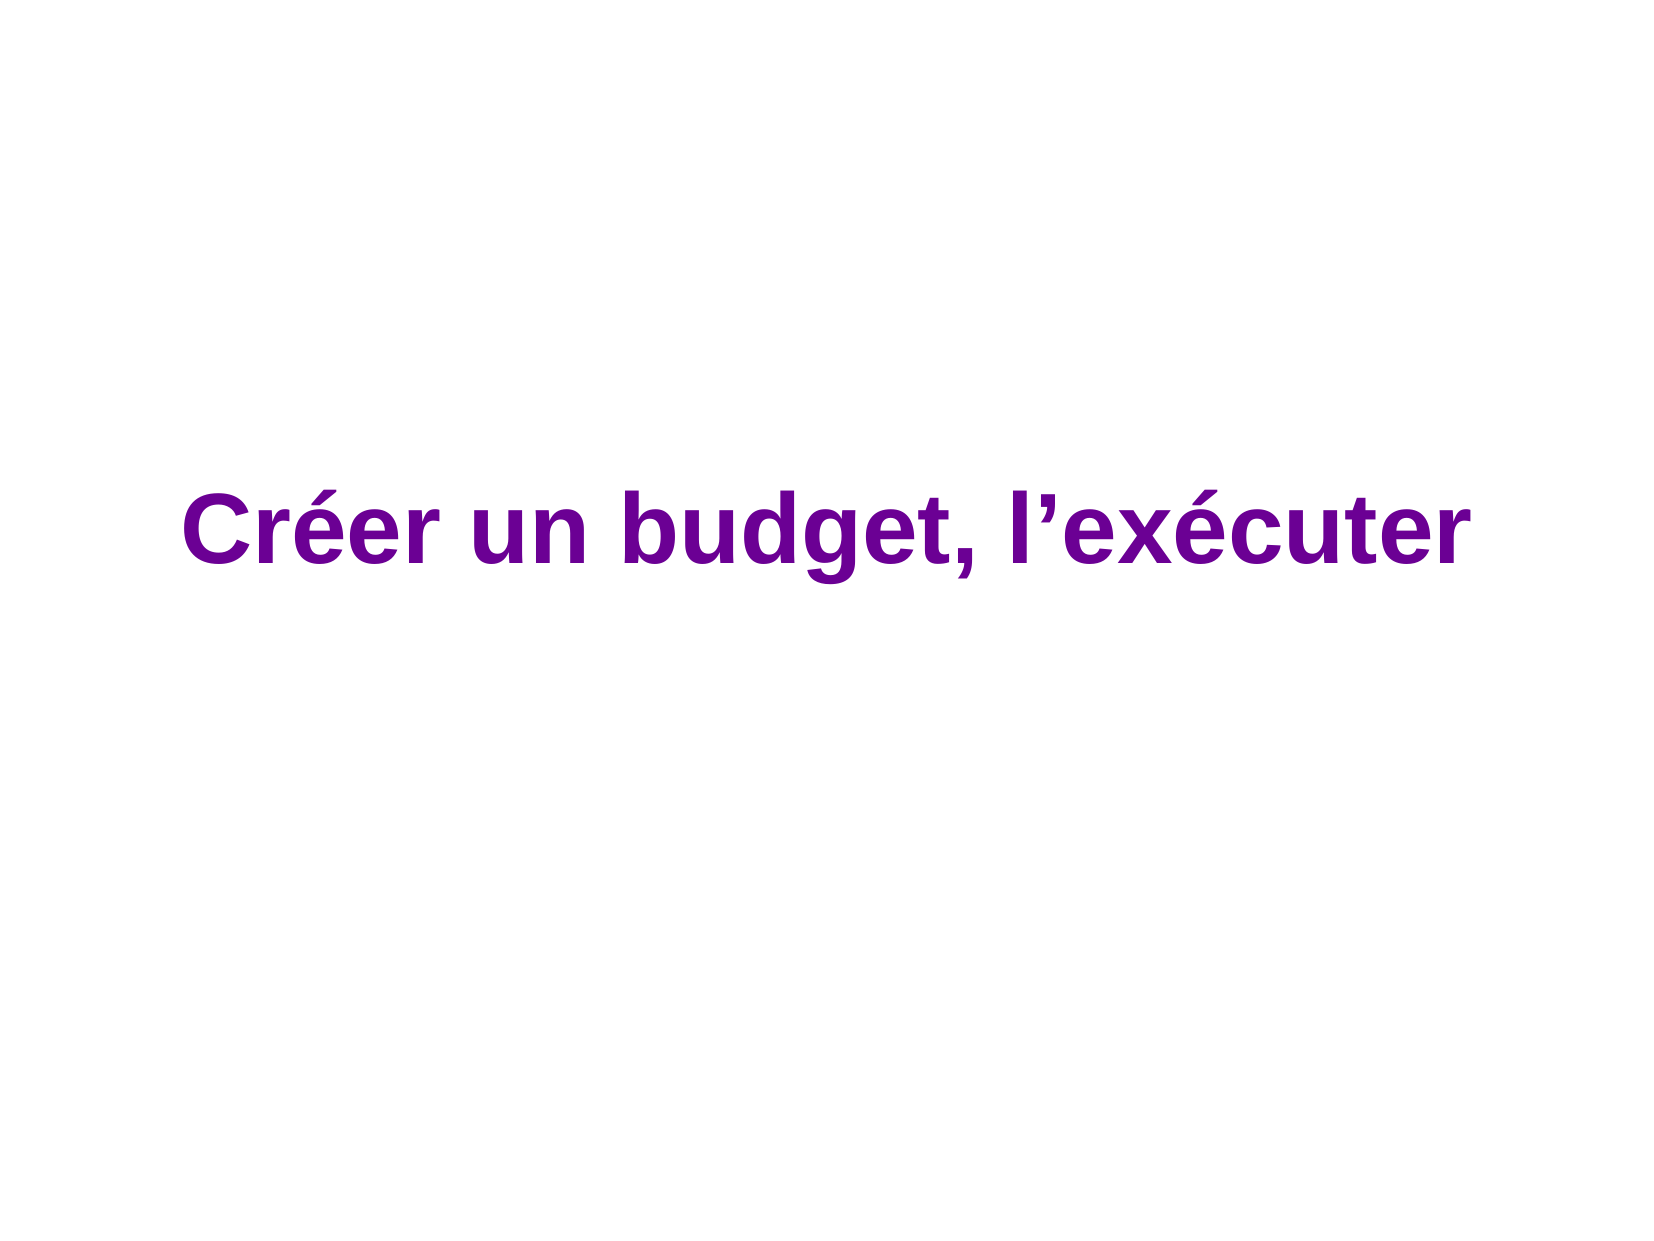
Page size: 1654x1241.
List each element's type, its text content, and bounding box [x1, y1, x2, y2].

subtitle Créer un budget, l’exécuter [82, 49, 1571, 1010]
